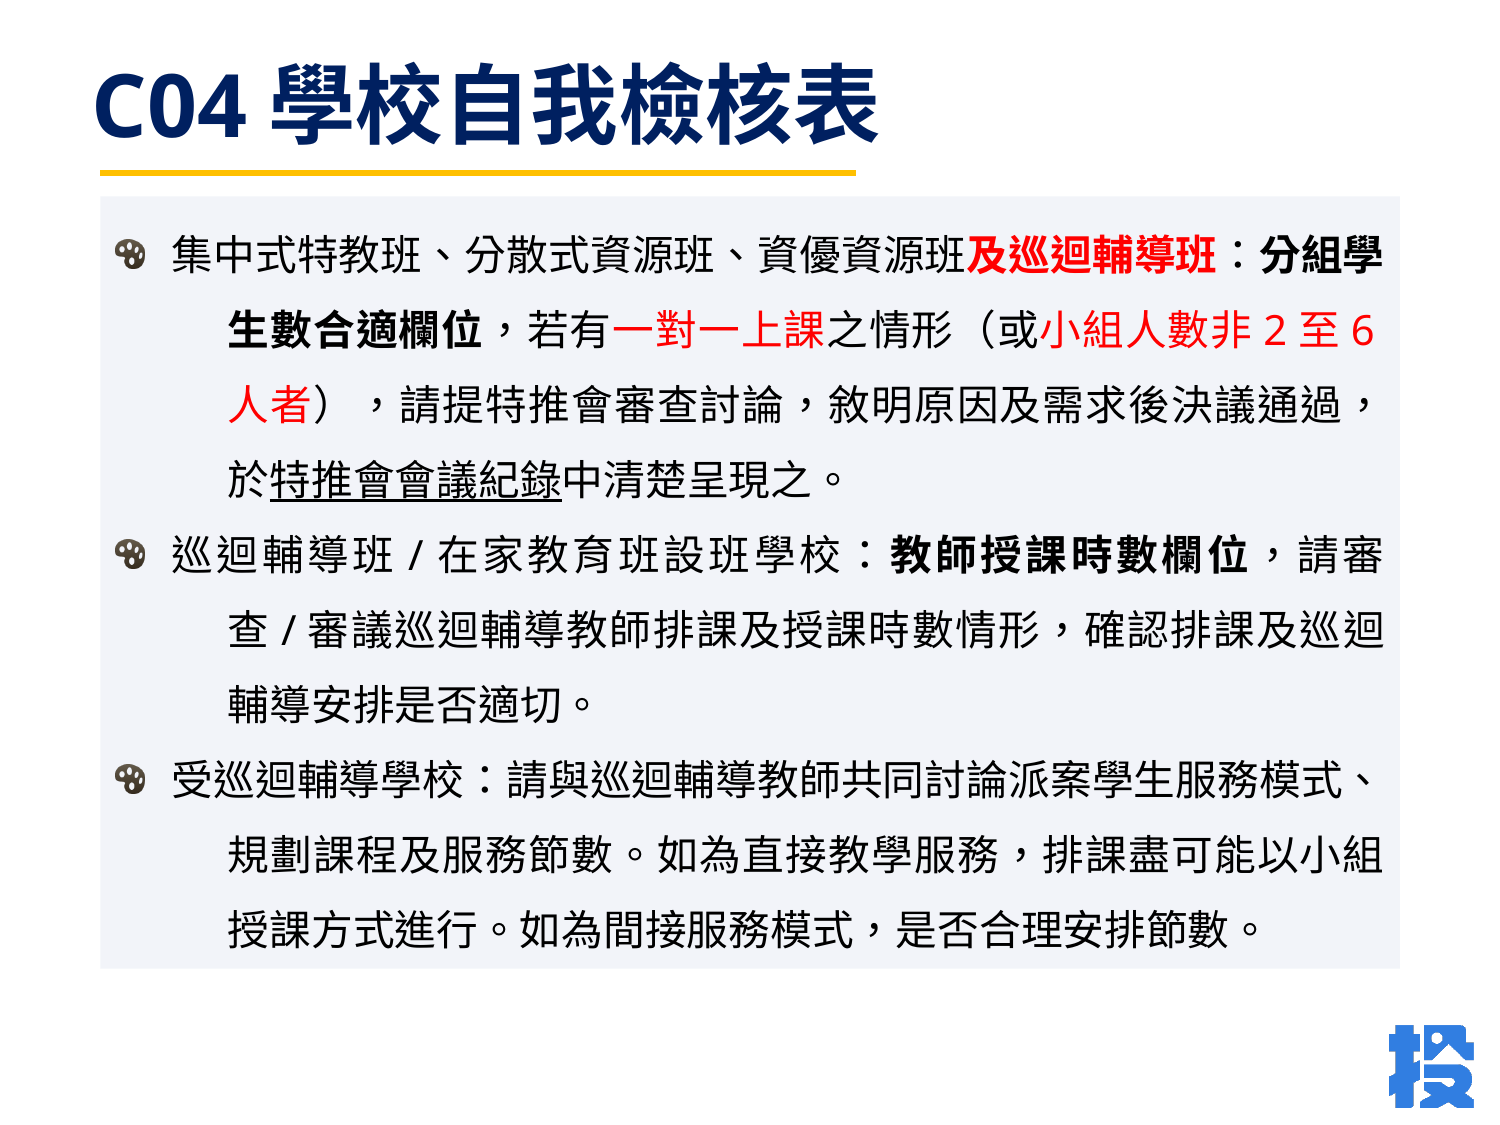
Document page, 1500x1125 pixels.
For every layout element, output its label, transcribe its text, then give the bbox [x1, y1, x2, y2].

picture [1362, 997, 1500, 1125]
text_box C04學校自我檢核表 [76, 42, 890, 164]
text_box 集中式特教班、分散式資源班、資優資源班及巡迴輔導班：分組學生數合適欄位，若有一對一上課之情形（或小組人數非2至6人者），請提特推會審查討論，敘明原因及需求後決議通過，於特推會會議紀錄中清楚呈現之。 巡迴輔導班/在家教育班設班學校：教師授課時數欄位，請審查/審議巡迴輔導教師排課及授課時數情形，確認排課及巡迴輔導安排是否適切。 受巡迴輔導學校：請與巡迴輔導教師共同討論派案學生服務模式、規劃課程及服務節數。如為直接教學服務，排課盡可能以小組授課方式進行。如為間接服務模式，是否合理安排節數。 [100, 196, 1400, 969]
